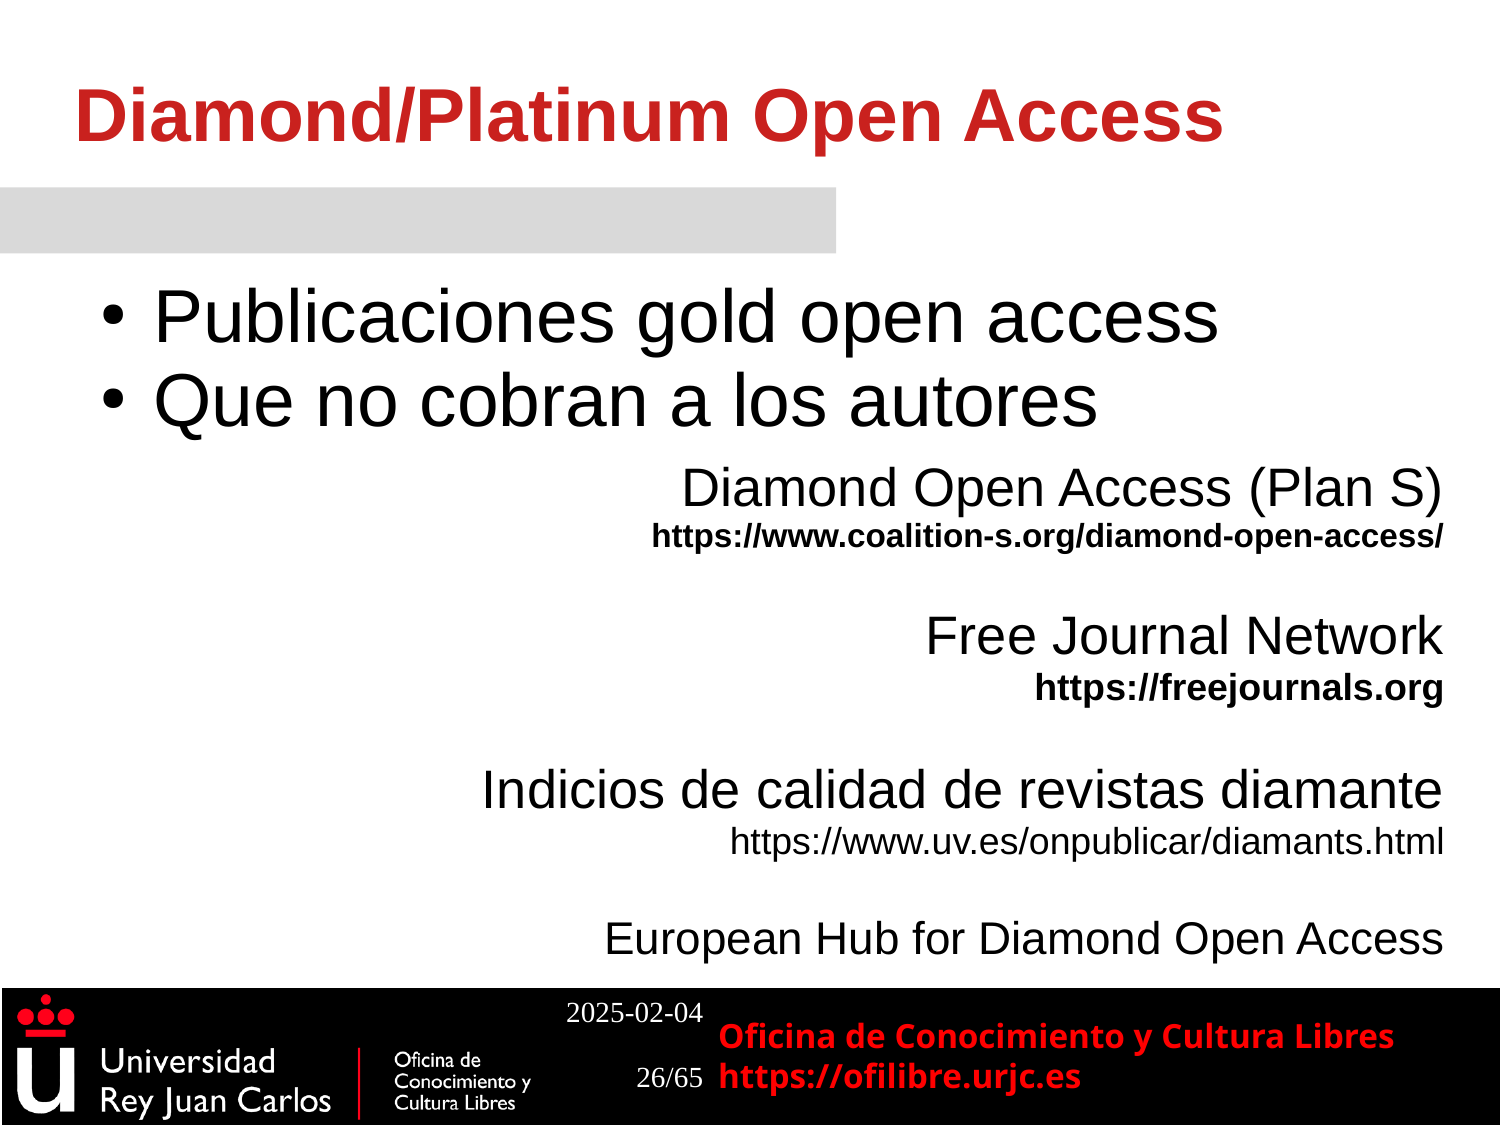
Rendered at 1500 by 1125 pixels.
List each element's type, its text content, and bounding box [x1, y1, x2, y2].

title [75, 7, 1425, 196]
picture [17, 994, 531, 1120]
text_box Diamond/Platinum Open Access [60, 66, 1351, 249]
text_box Diamond Open Access (Plan S) https://www.coalition-s.org/diamond-open-access/ Free Journal Network https://freejournals.org Indicios de calidad de revistas diamante https://www.uv.es/onpublicar/diamants.html European Hub for Diamond Open Access [19, 449, 1460, 1024]
text_box Publicaciones gold open access Que no cobran a los autores [67, 267, 1471, 451]
